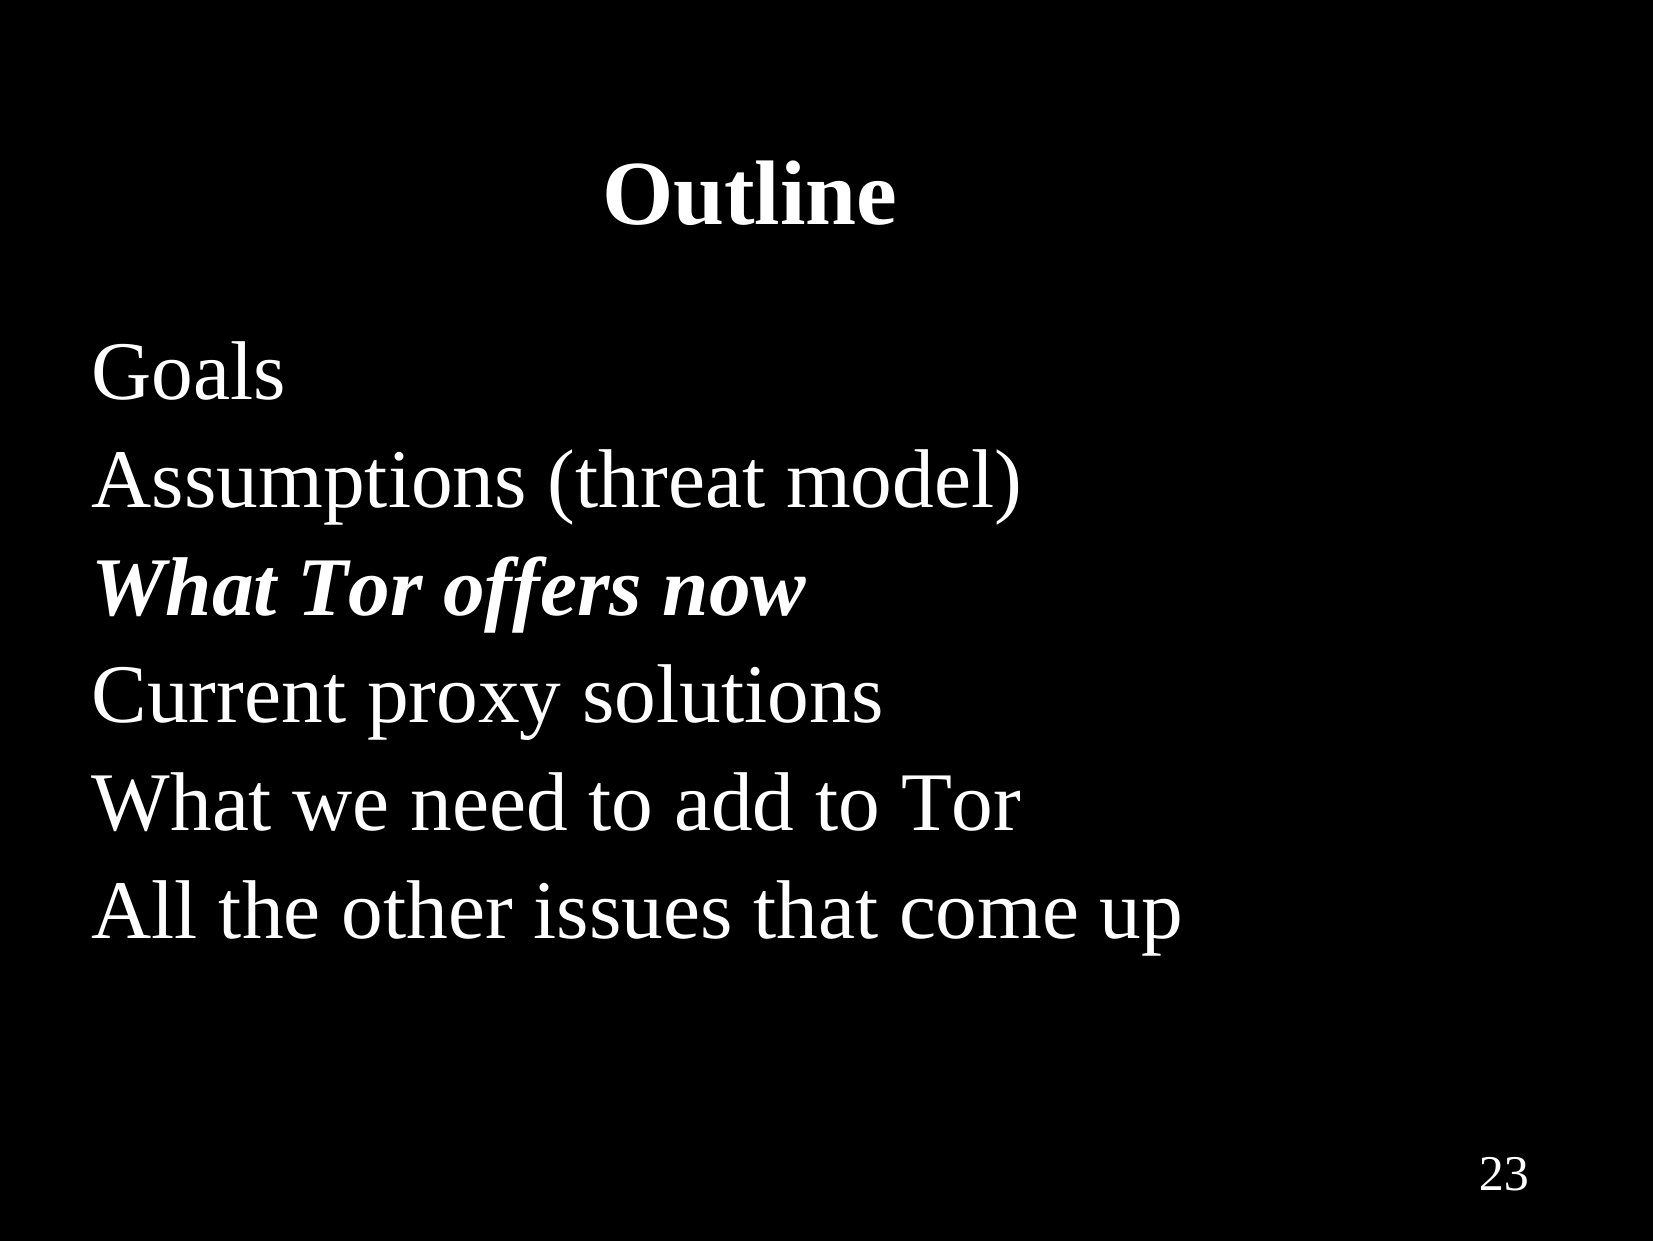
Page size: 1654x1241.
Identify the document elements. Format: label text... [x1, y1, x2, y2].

title Outline [112, 100, 1388, 288]
list Goals Assumptions (threat model) What Tor offers now Current proxy solutions What we need to add to Tor All the other issues that come up [74, 325, 1539, 1034]
